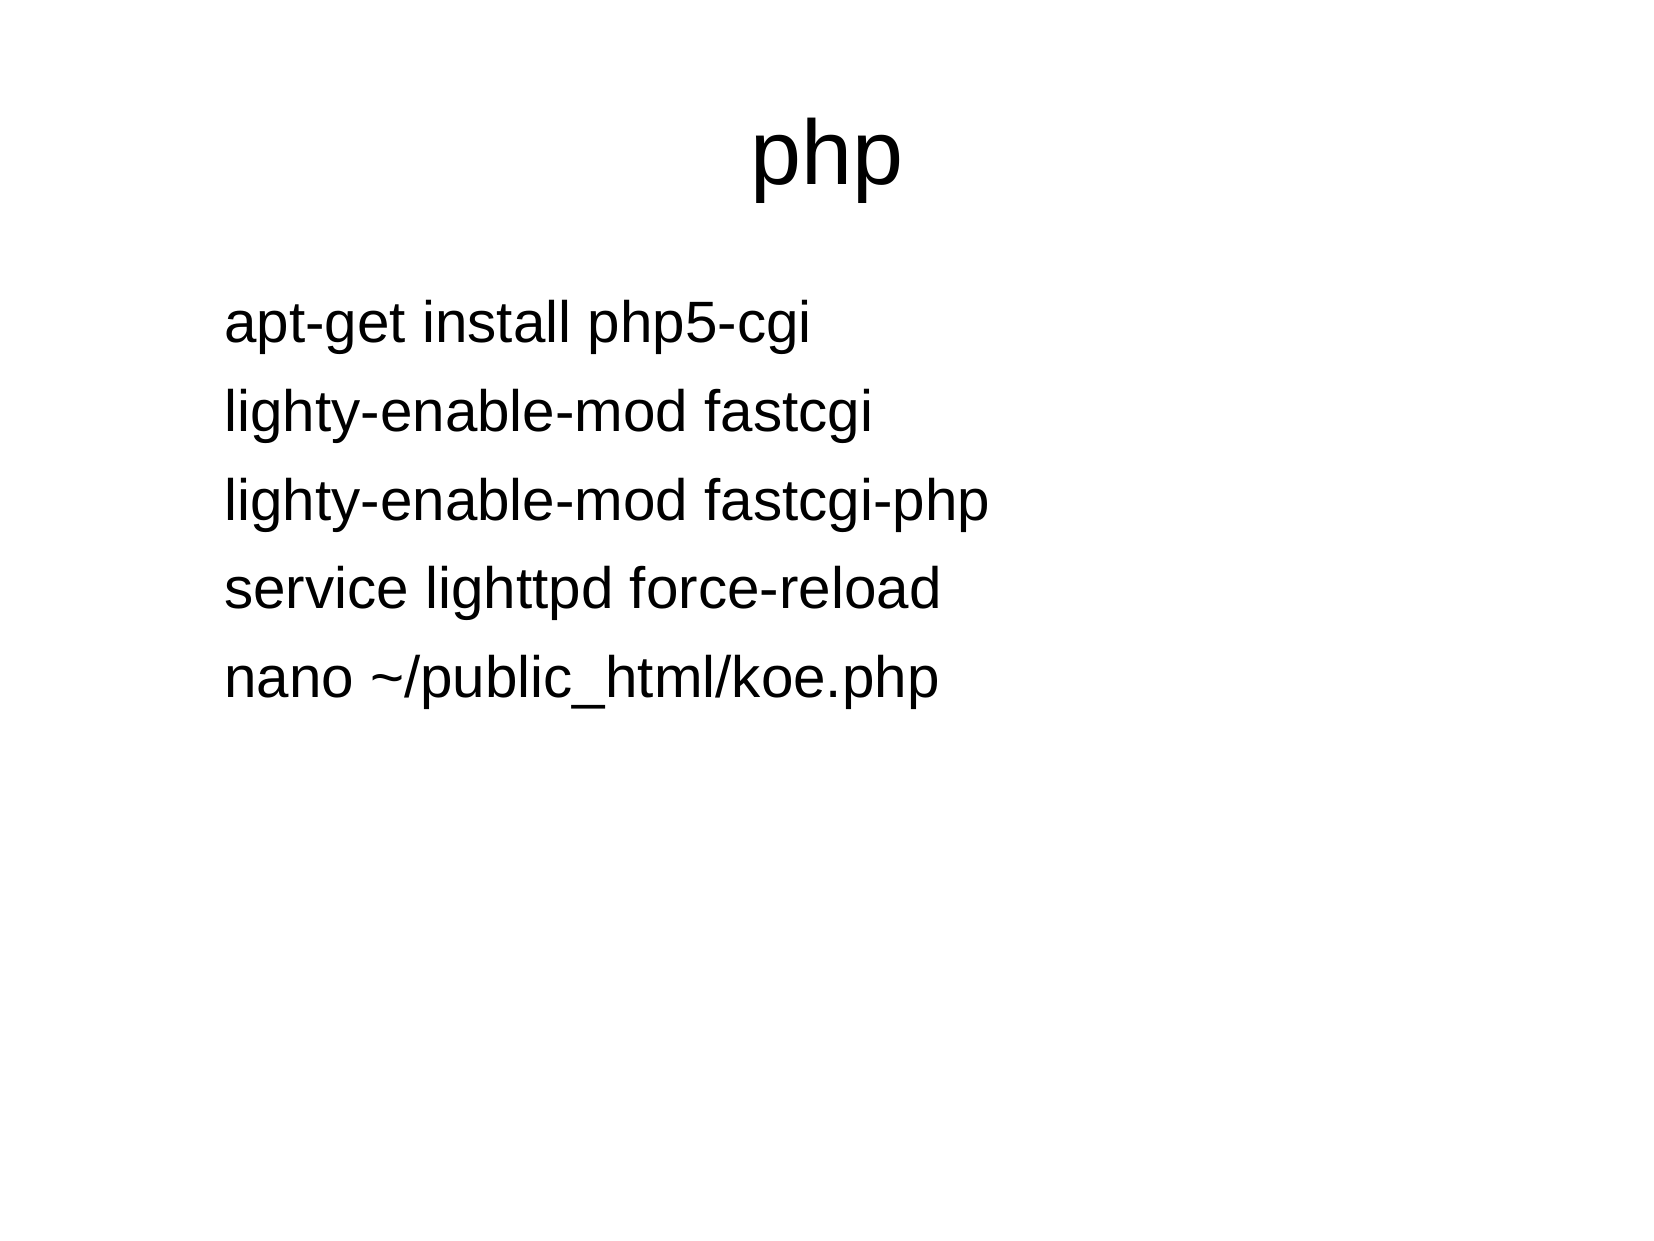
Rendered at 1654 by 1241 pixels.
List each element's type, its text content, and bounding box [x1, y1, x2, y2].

list apt-get install php5-cgi lighty-enable-mod fastcgi lighty-enable-mod fastcgi-php service lighttpd force-reload nano ~/public_html/koe.php [82, 290, 1571, 1010]
title php [82, 49, 1571, 257]
